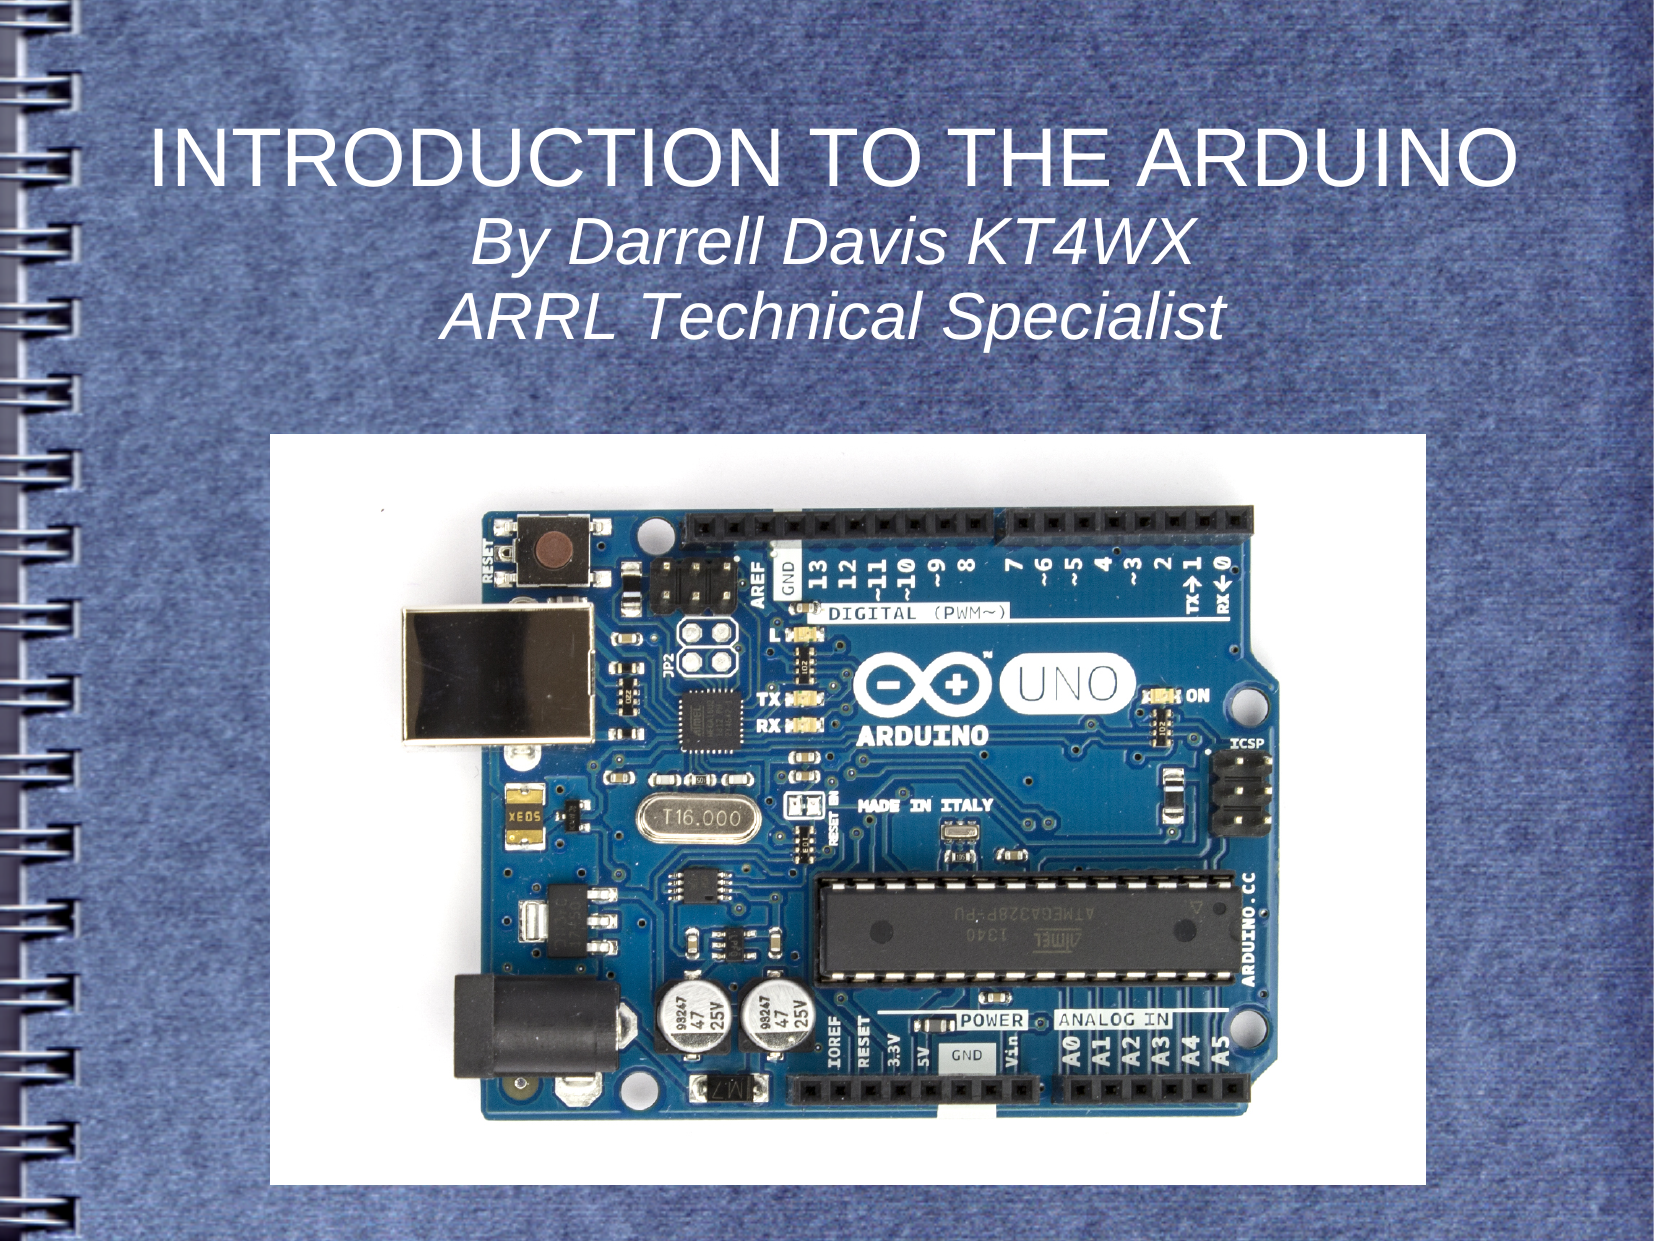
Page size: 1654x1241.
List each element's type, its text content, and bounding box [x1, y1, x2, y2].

subtitle INTRODUCTION TO THE ARDUINO By Darrell Davis KT4WX ARRL Technical Specialist [90, 45, 1579, 421]
picture [0, 0, 1654, 1241]
